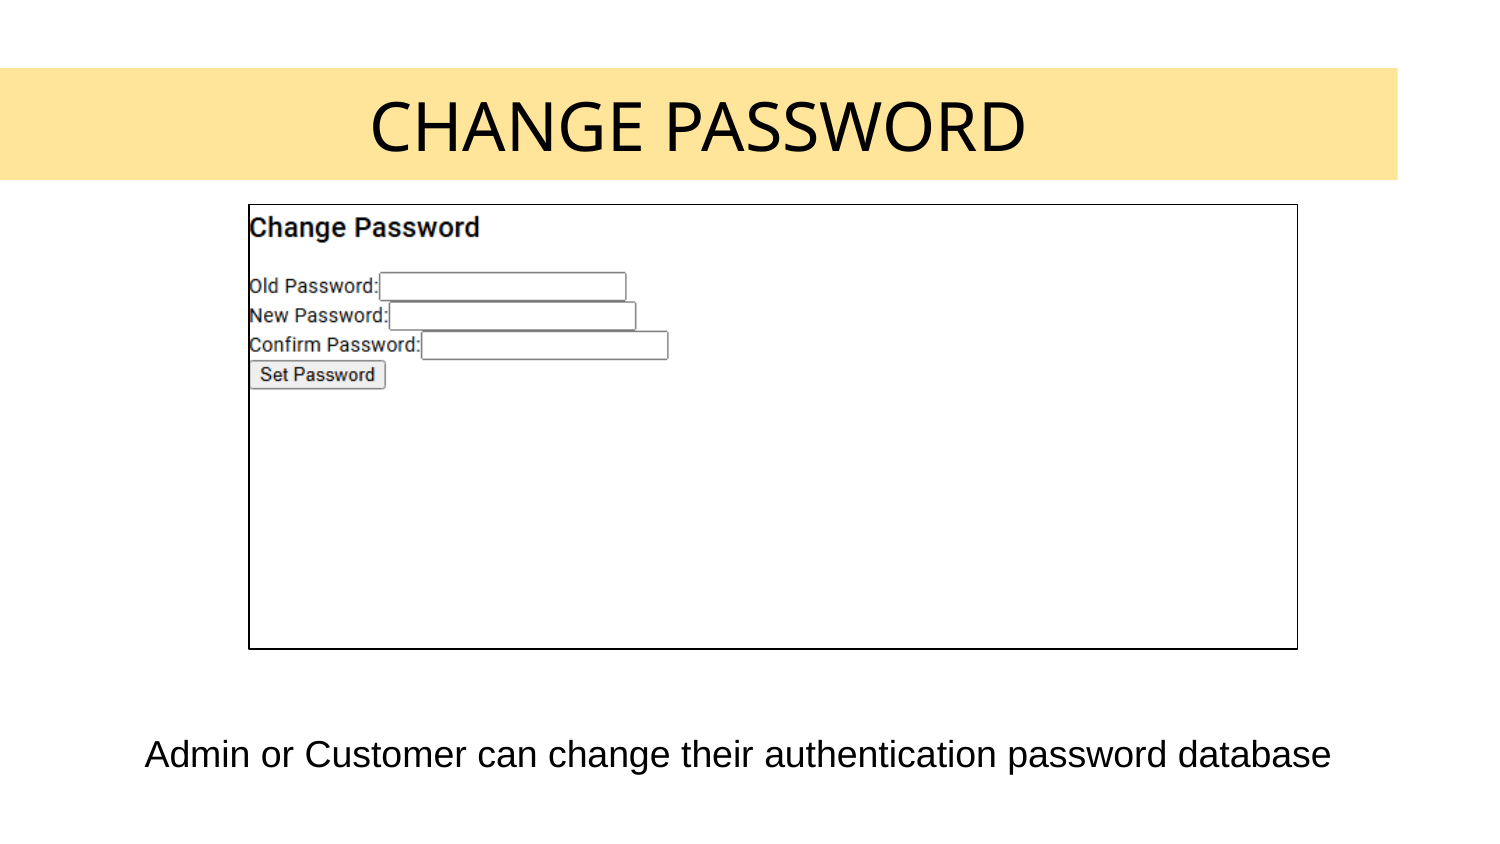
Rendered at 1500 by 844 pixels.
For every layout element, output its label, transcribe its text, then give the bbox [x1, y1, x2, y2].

text_box Admin or Customer can change their authentication password database [129, 714, 1427, 790]
picture [249, 205, 1297, 649]
title CHANGE PASSWORD [0, 68, 1398, 181]
